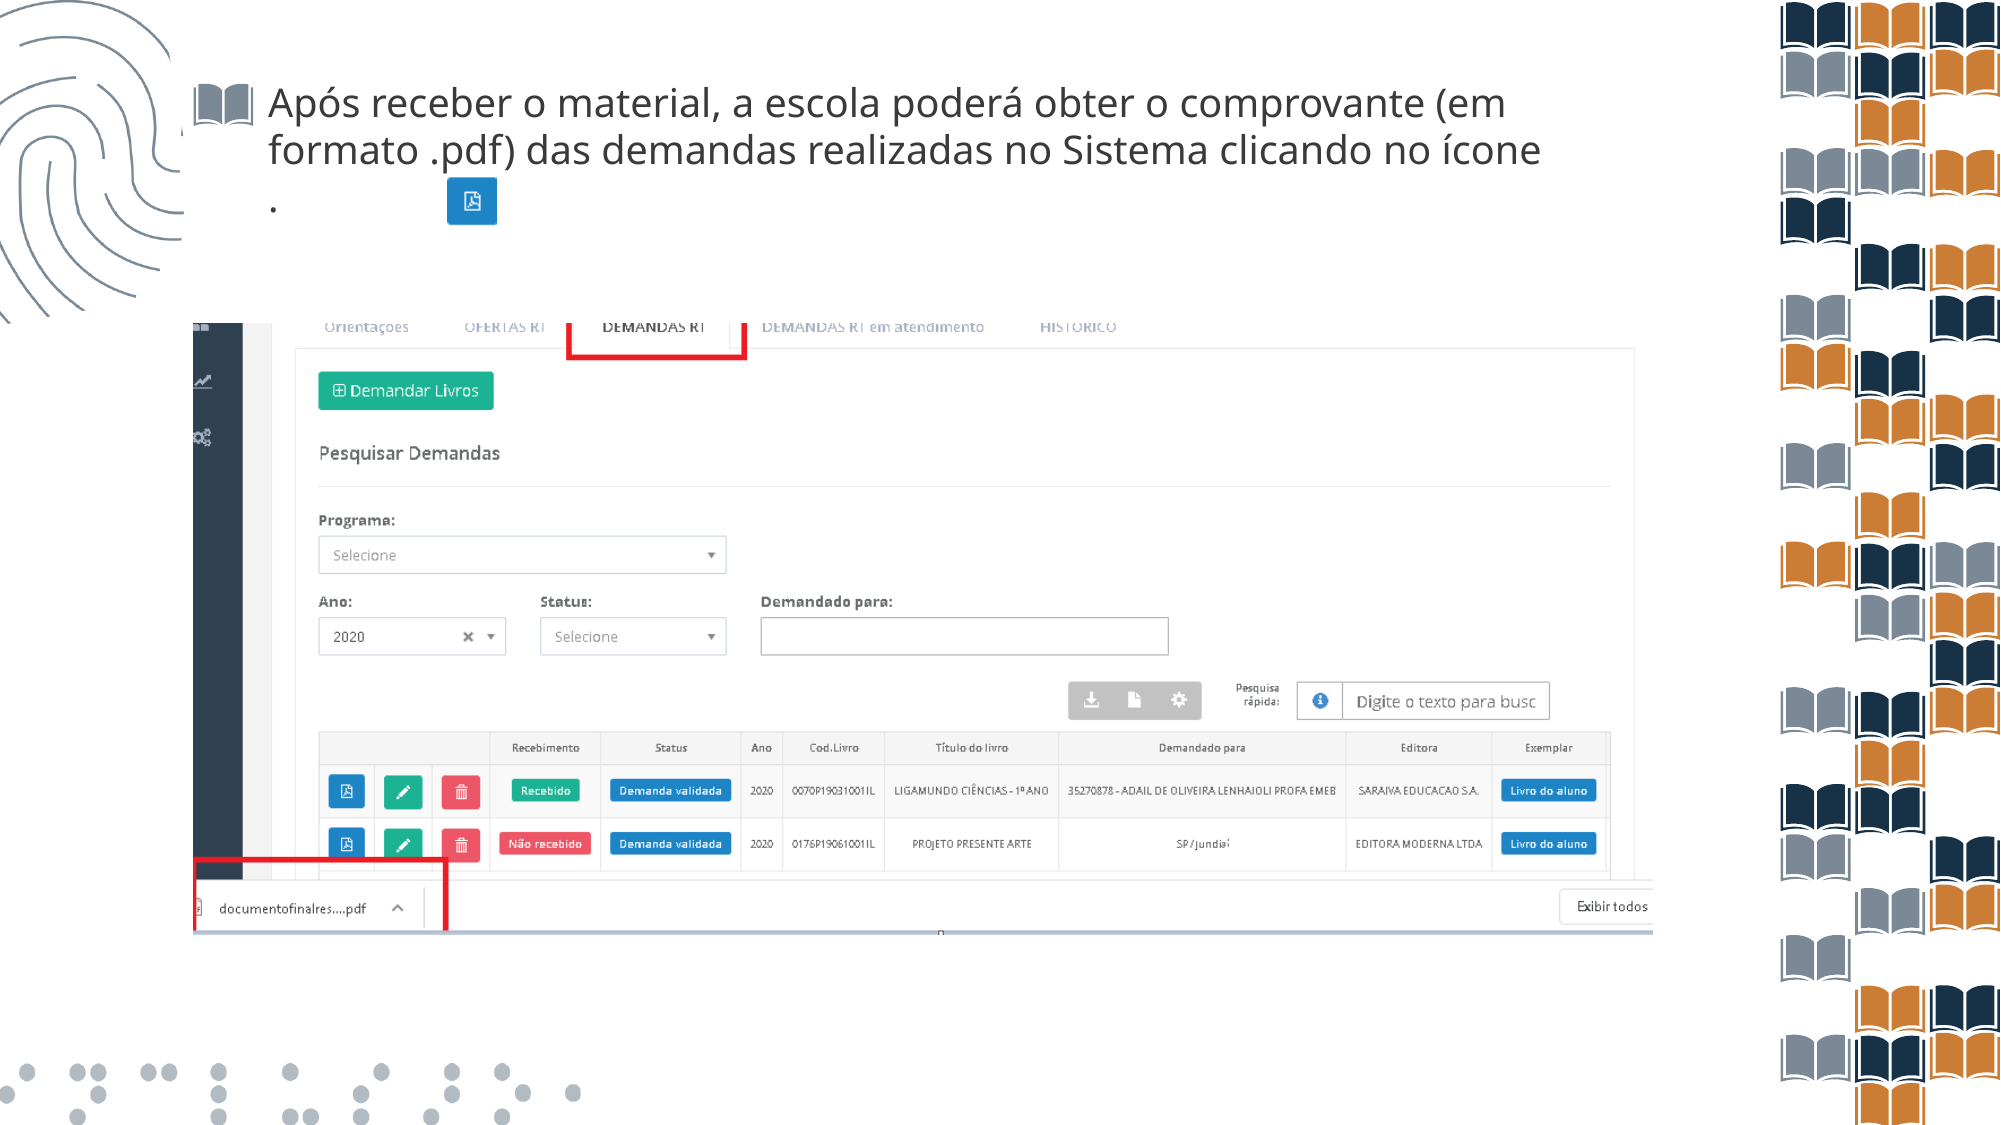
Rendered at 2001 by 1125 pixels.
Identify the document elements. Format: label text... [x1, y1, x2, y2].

text_box [1780, 292, 1851, 392]
text_box [1929, 834, 2000, 932]
text_box [1929, 0, 2000, 97]
text_box [1780, 1032, 1851, 1082]
text_box [1780, 440, 1851, 491]
text_box [1780, 781, 1851, 882]
text_box [1855, 689, 1926, 835]
text_box [1780, 539, 1851, 589]
text_box [1929, 392, 2000, 492]
text_box [1929, 147, 2000, 198]
text_box [1855, 241, 1926, 292]
text_box [1780, 932, 1851, 983]
text_box Após receber o material, a escola poderá obter o comprovante (em formato .pdf) das demandas realizadas no Sistema clicando no ícone . [253, 70, 1604, 230]
text_box [193, 81, 253, 126]
text_box [1855, 541, 1926, 591]
text_box [1855, 885, 1926, 936]
picture [193, 323, 1653, 935]
text_box [1780, 0, 1851, 99]
text_box [1929, 293, 2000, 343]
text_box [1855, 592, 1926, 643]
text_box [1929, 539, 2000, 735]
picture [447, 176, 497, 230]
text_box [0, 1063, 581, 1125]
text_box [1929, 242, 2000, 292]
text_box [1929, 983, 2000, 1081]
text_box [1855, 348, 1926, 447]
text_box [1855, 983, 1926, 1125]
text_box [1780, 684, 1851, 735]
text_box [0, 0, 210, 326]
text_box [1780, 145, 1851, 245]
text_box [1855, 0, 1926, 197]
text_box [1855, 490, 1926, 540]
